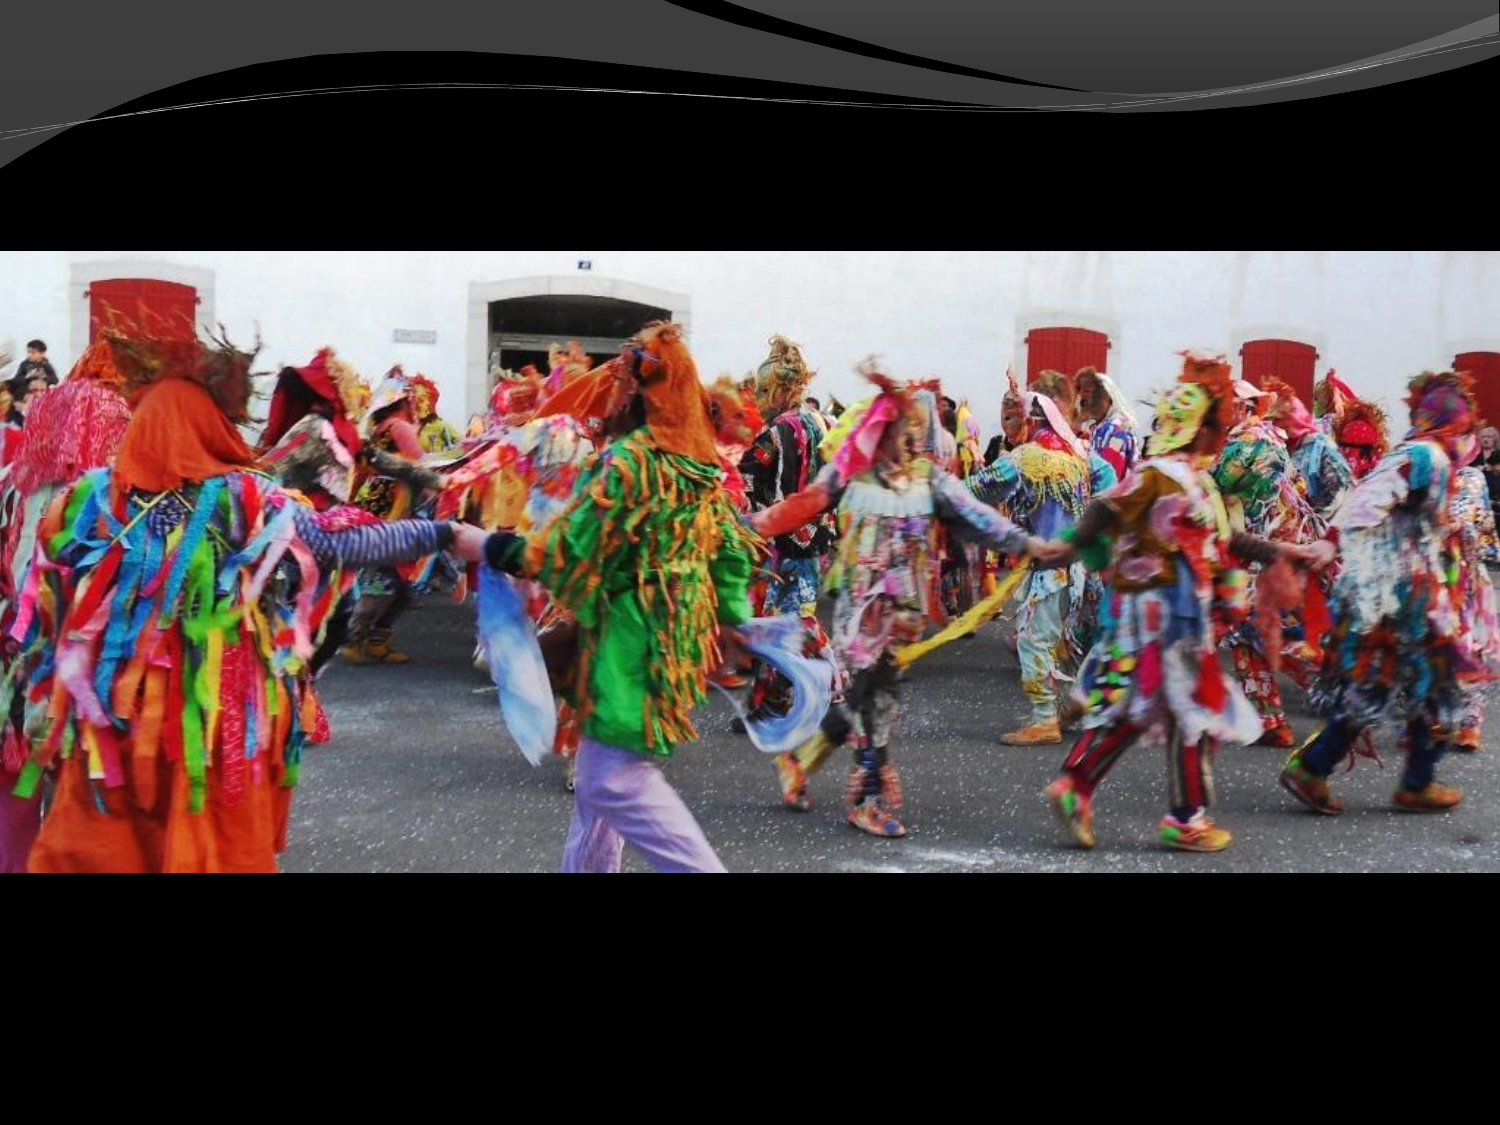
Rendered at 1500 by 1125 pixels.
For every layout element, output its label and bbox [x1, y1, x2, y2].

picture [0, 33, 1500, 140]
picture [0, 251, 1500, 873]
